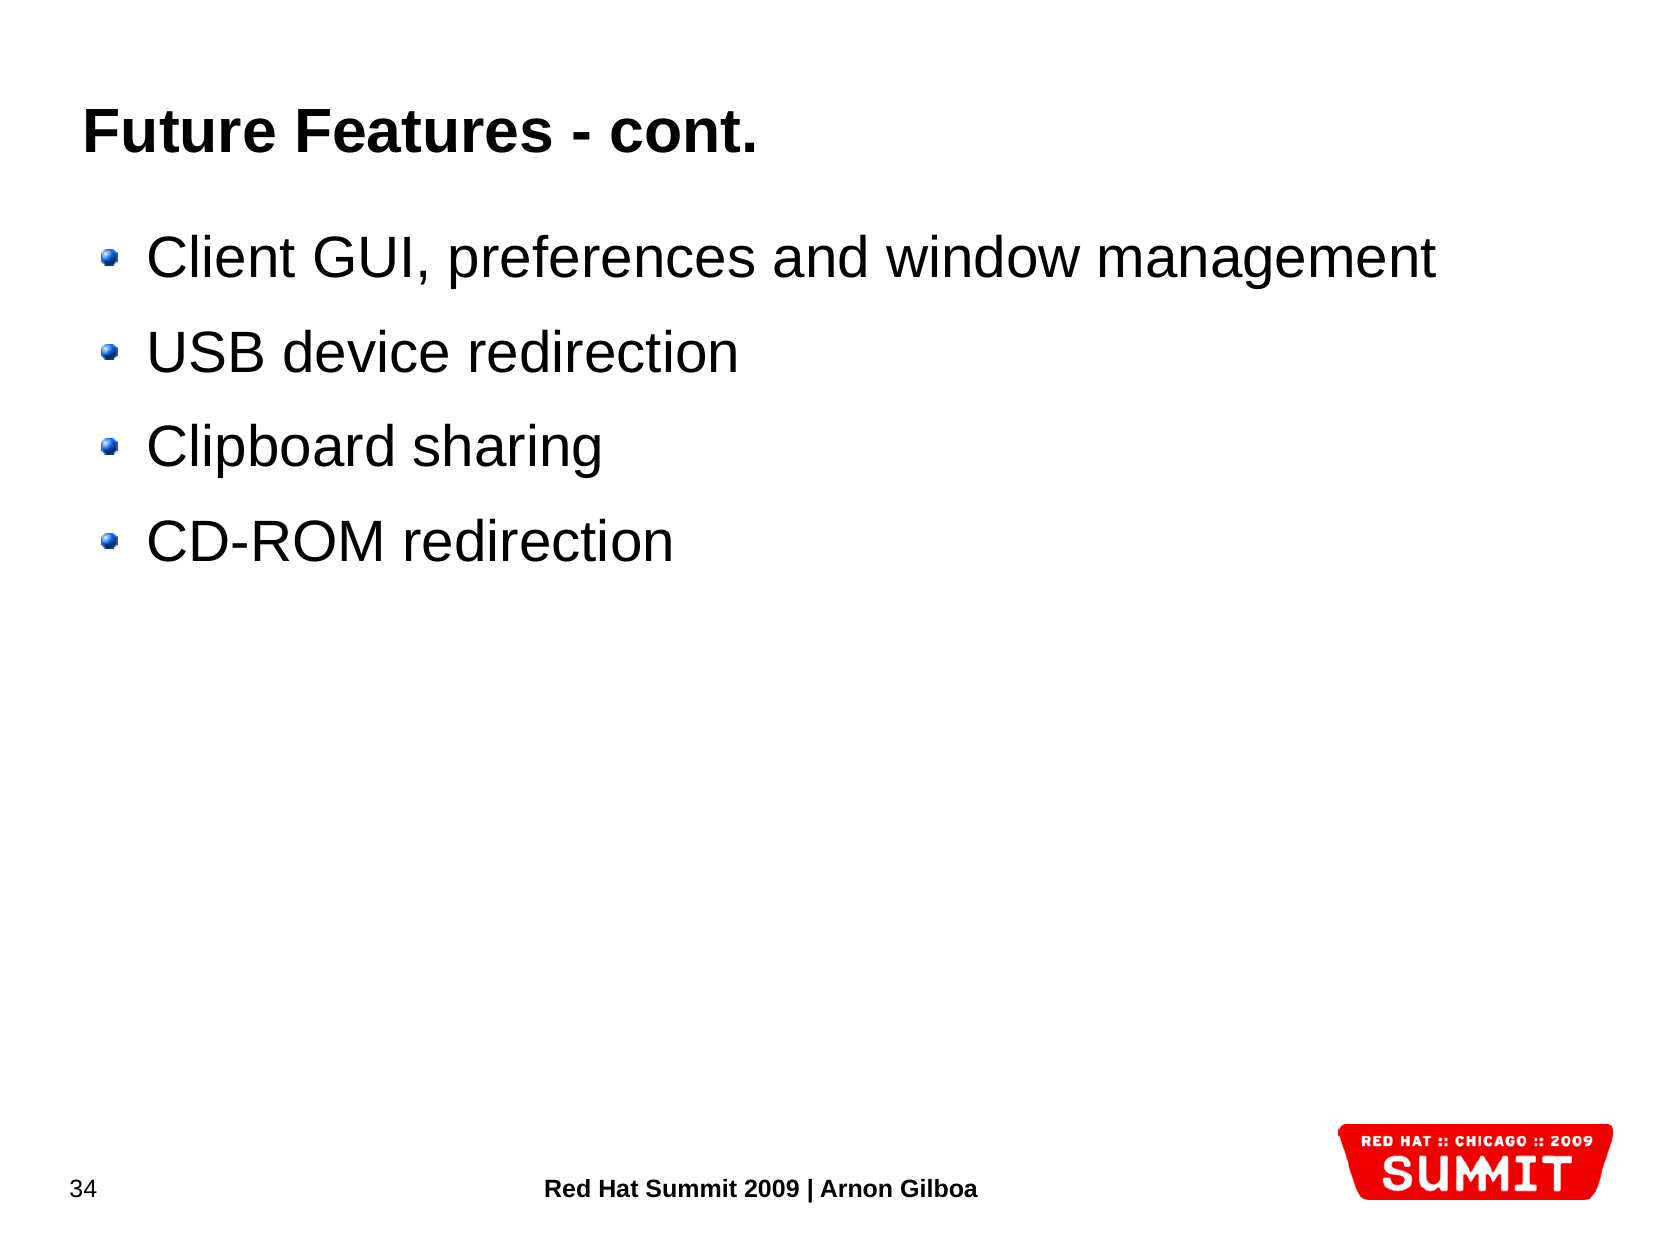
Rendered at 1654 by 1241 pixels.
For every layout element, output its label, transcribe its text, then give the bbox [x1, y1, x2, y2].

picture [1338, 1124, 1613, 1200]
list Client GUI, preferences and window management USB device redirection Clipboard sharing CD-ROM redirection [86, 225, 1576, 1004]
title Future Features - cont. [82, 37, 1571, 226]
